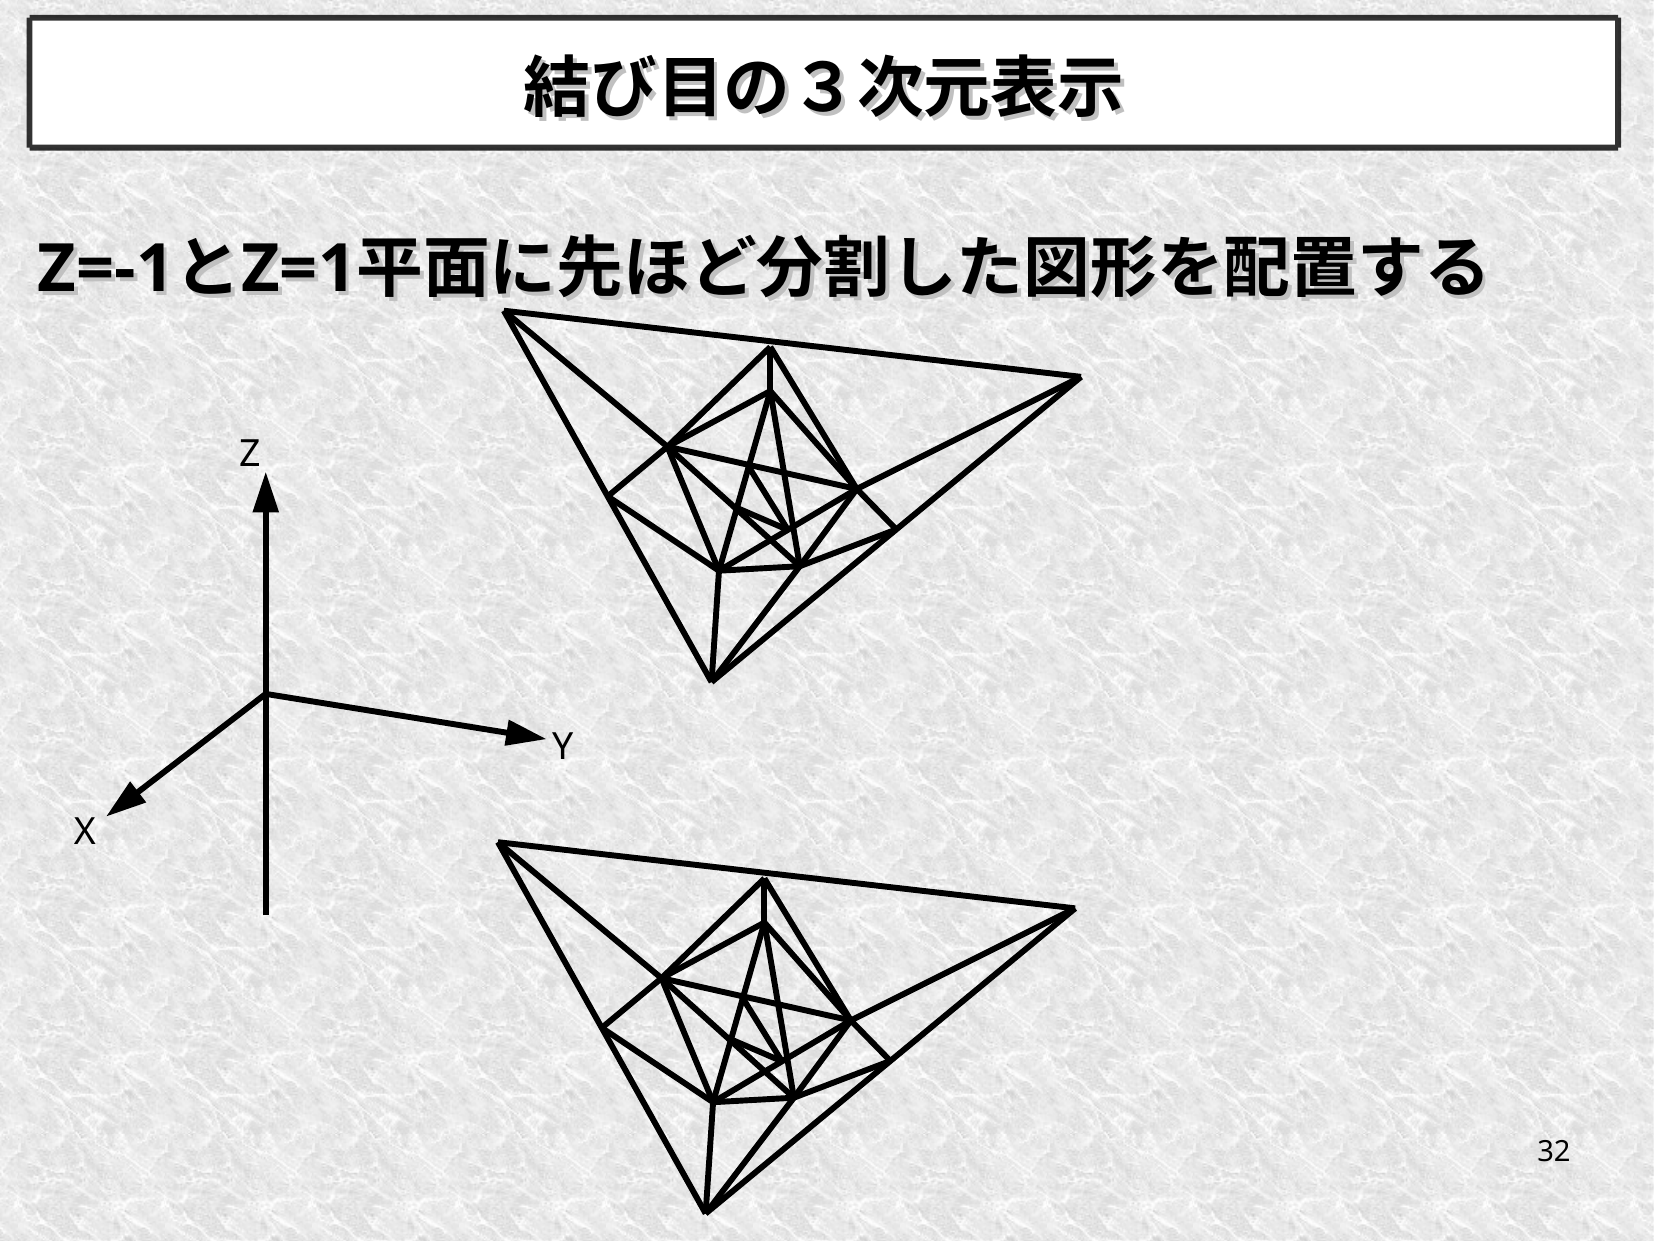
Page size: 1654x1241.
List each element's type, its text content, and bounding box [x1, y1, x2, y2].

text_box Y [537, 712, 597, 768]
text_box X [59, 797, 119, 853]
picture [0, 0, 1654, 1241]
text_box Z=-1とZ=1平面に先ほど分割した図形を配置する [22, 206, 1468, 296]
text_box 結び目の３次元表示 [29, 17, 1619, 148]
text_box Z [224, 419, 284, 475]
